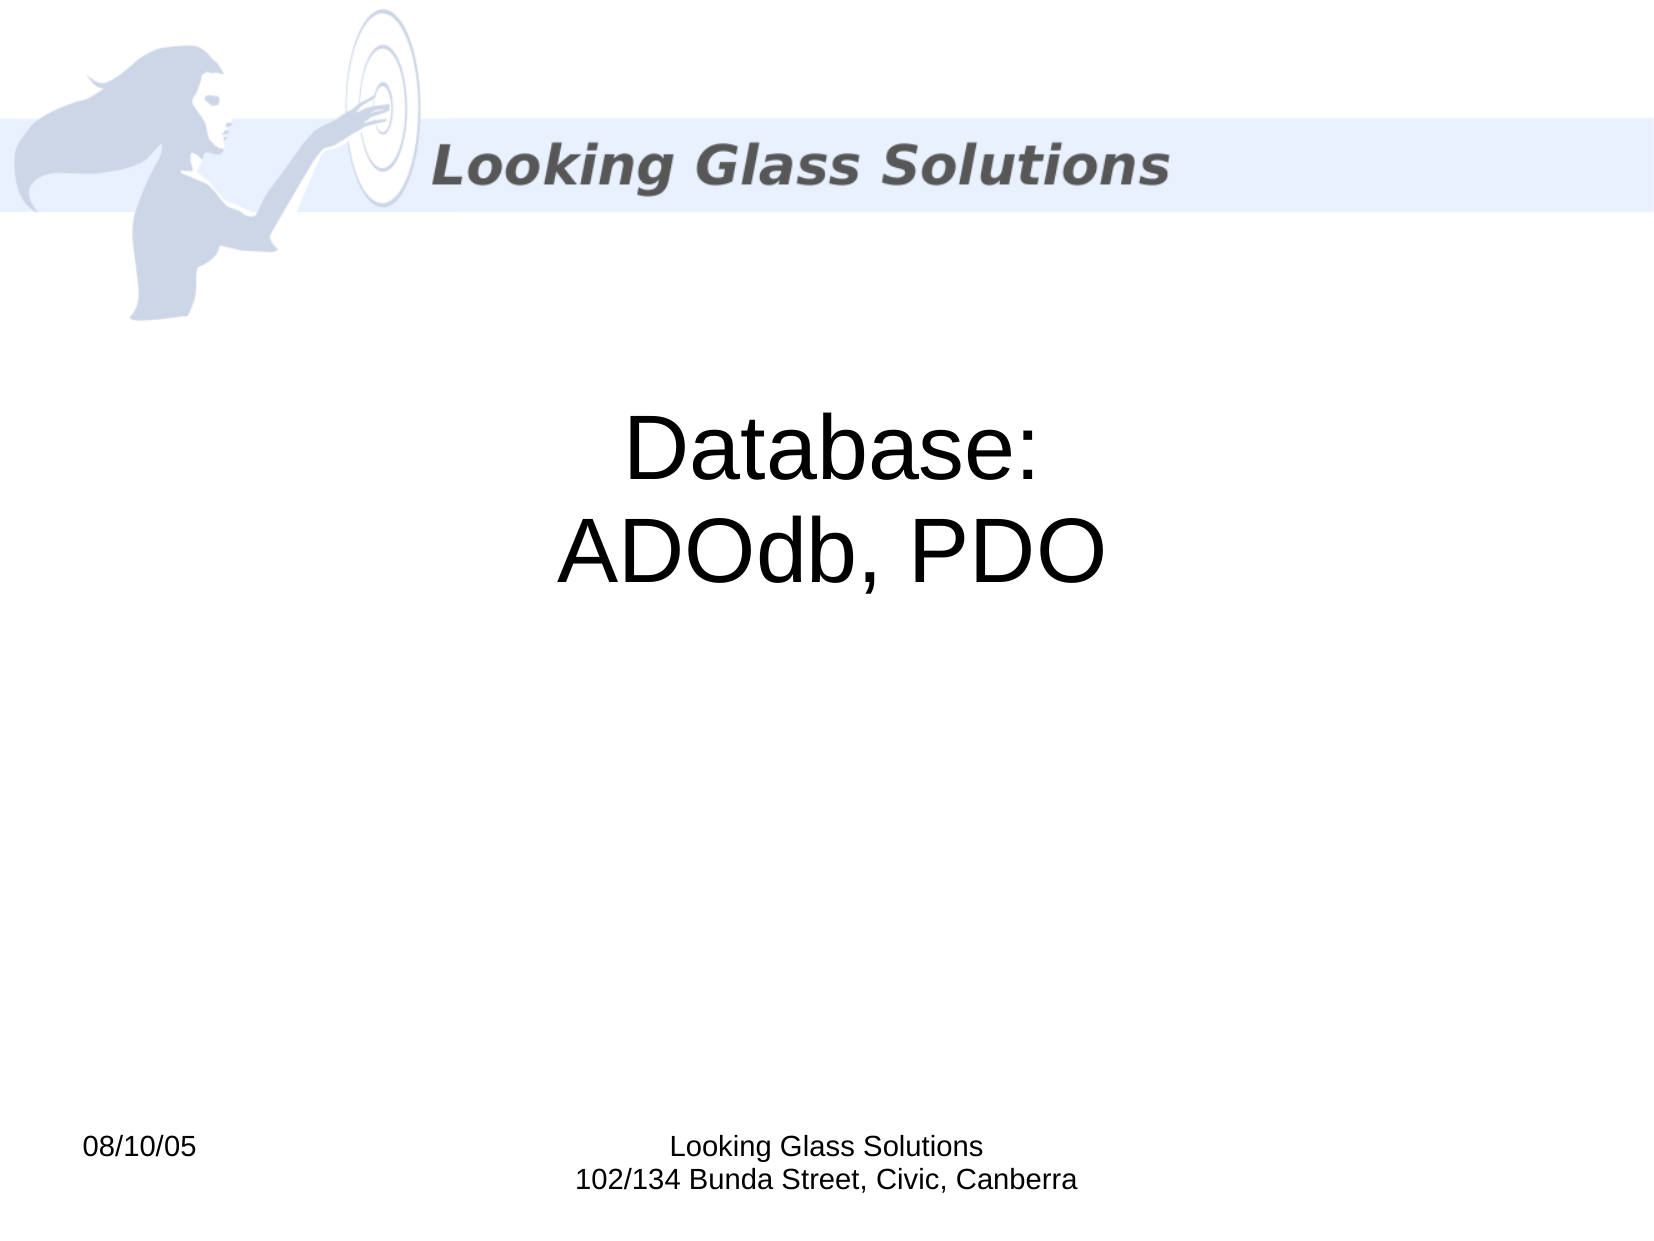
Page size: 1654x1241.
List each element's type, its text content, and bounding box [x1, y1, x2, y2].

title Database: ADOdb, PDO [88, 395, 1577, 603]
picture [0, 0, 1654, 325]
